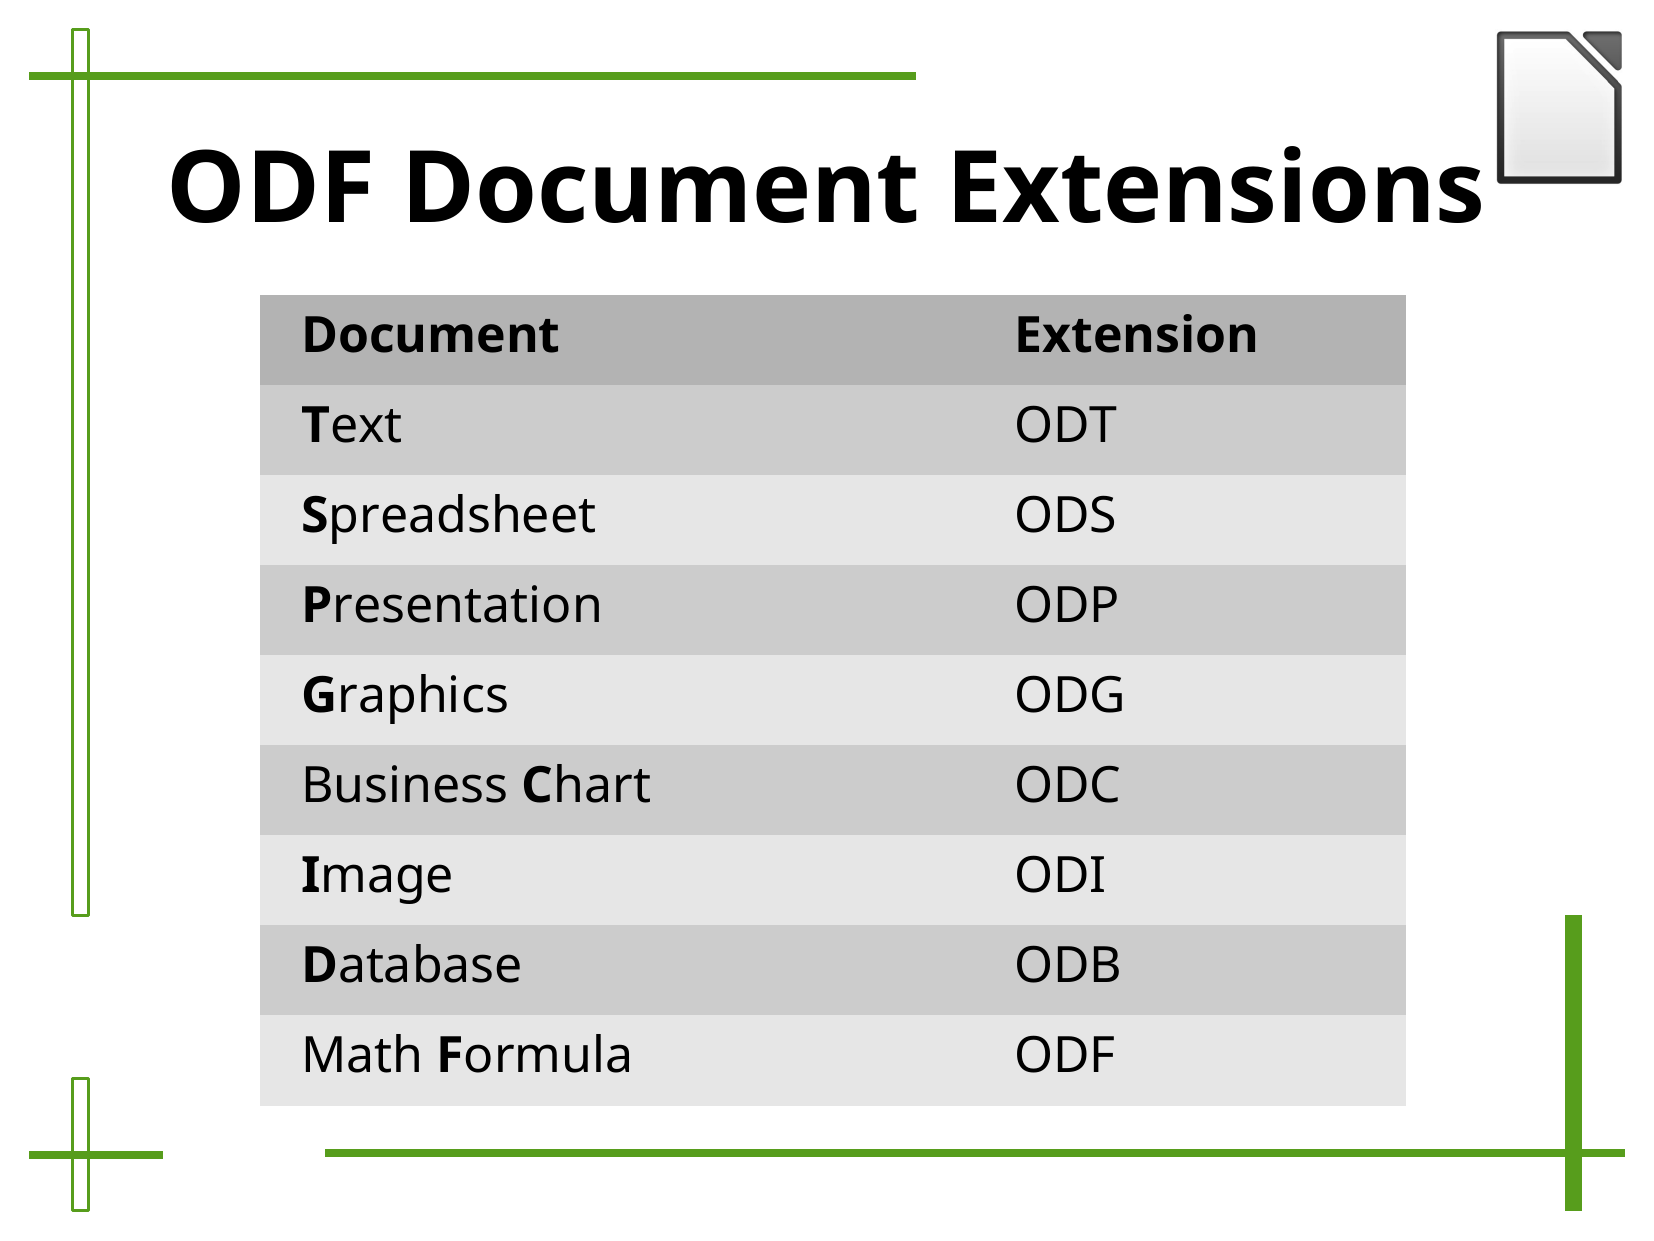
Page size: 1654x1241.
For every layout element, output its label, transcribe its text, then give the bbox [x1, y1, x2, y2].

table_cell Image [260, 835, 973, 925]
table_cell ODT [973, 385, 1406, 475]
table_cell Math Formula [260, 1015, 973, 1106]
table_cell ODI [973, 835, 1406, 925]
title ODF Document Extensions [118, 118, 1536, 260]
table_cell Business Chart [260, 745, 973, 835]
table_header Document [260, 295, 973, 385]
table_header Extension [973, 295, 1406, 385]
table_cell ODG [973, 655, 1406, 745]
table_cell ODC [973, 745, 1406, 835]
picture [1494, 29, 1624, 186]
table_cell ODB [973, 925, 1406, 1015]
table_cell ODS [973, 475, 1406, 565]
table_cell Spreadsheet [260, 475, 973, 565]
table_cell ODP [973, 565, 1406, 655]
table_cell Graphics [260, 655, 973, 745]
table_cell ODF [973, 1015, 1406, 1106]
table_cell Text [260, 385, 973, 475]
table_cell Presentation [260, 565, 973, 655]
table_cell Database [260, 925, 973, 1015]
